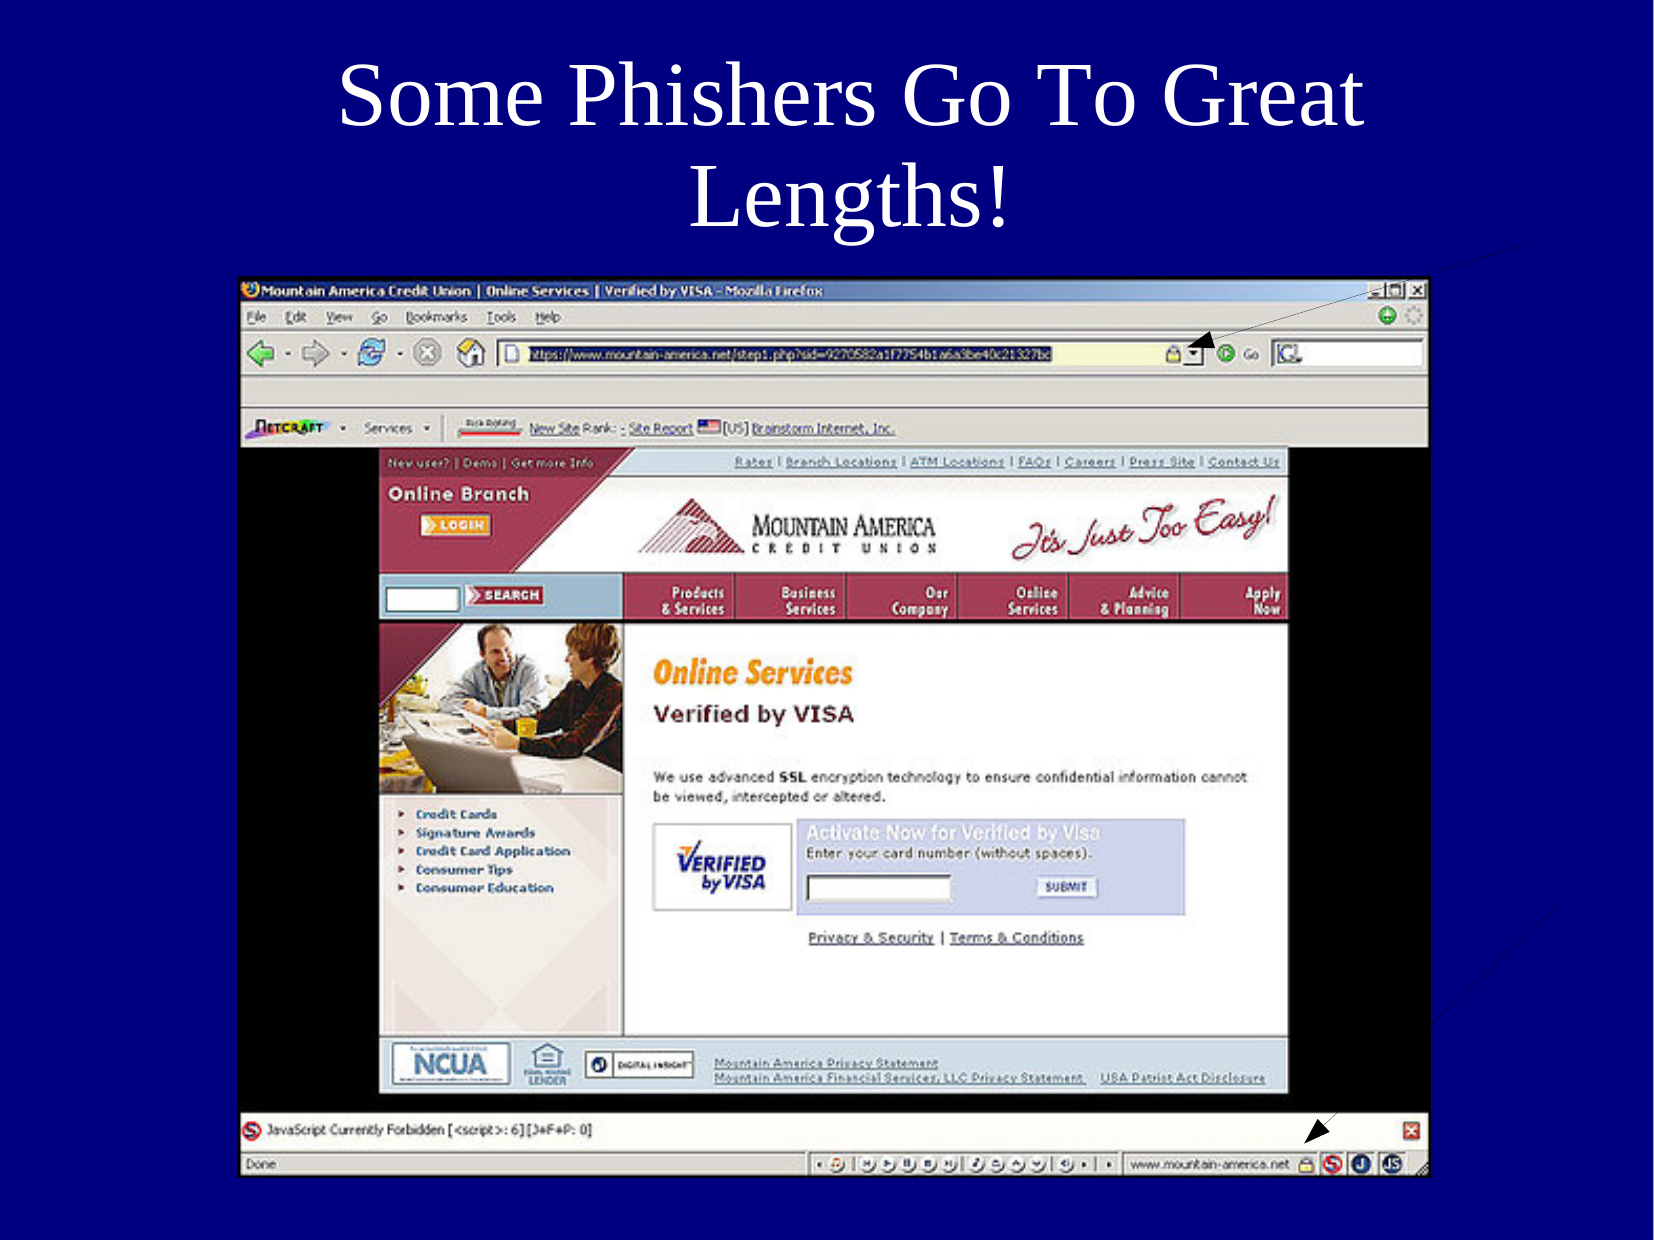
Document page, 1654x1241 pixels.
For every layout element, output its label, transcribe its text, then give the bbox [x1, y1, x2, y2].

picture [237, 276, 1431, 1178]
title Some Phishers Go To Great Lengths! [213, 41, 1490, 249]
